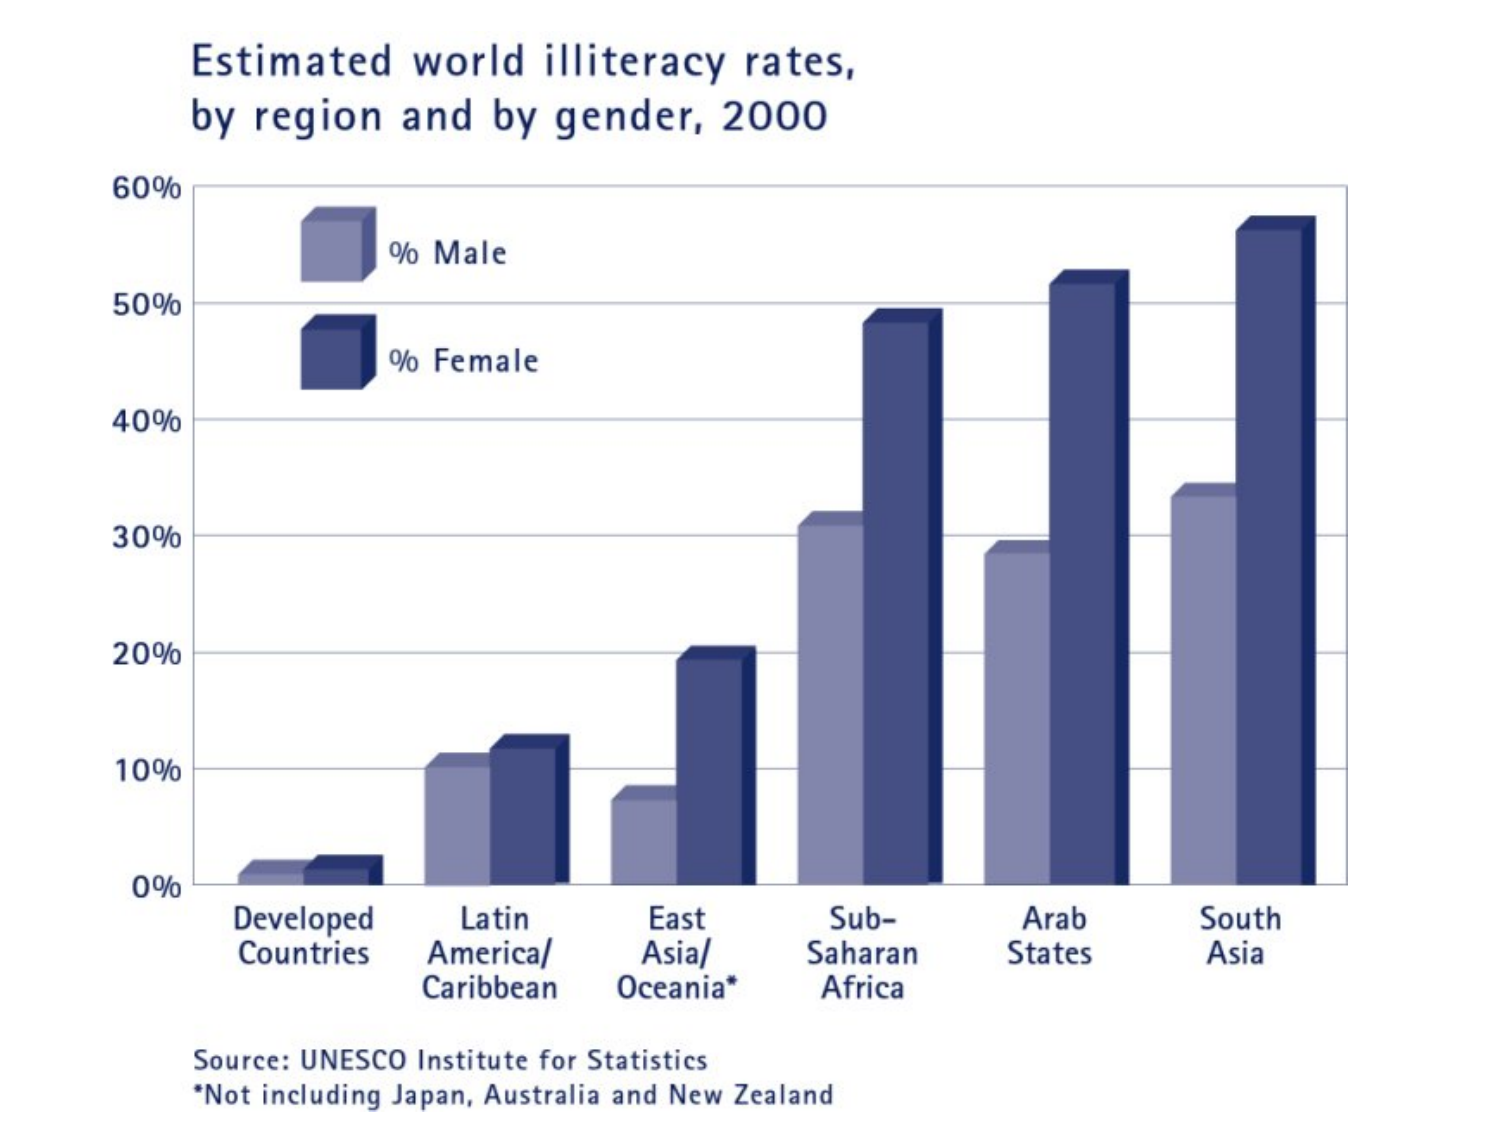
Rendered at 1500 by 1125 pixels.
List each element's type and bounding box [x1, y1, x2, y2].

picture [112, 31, 1348, 1112]
